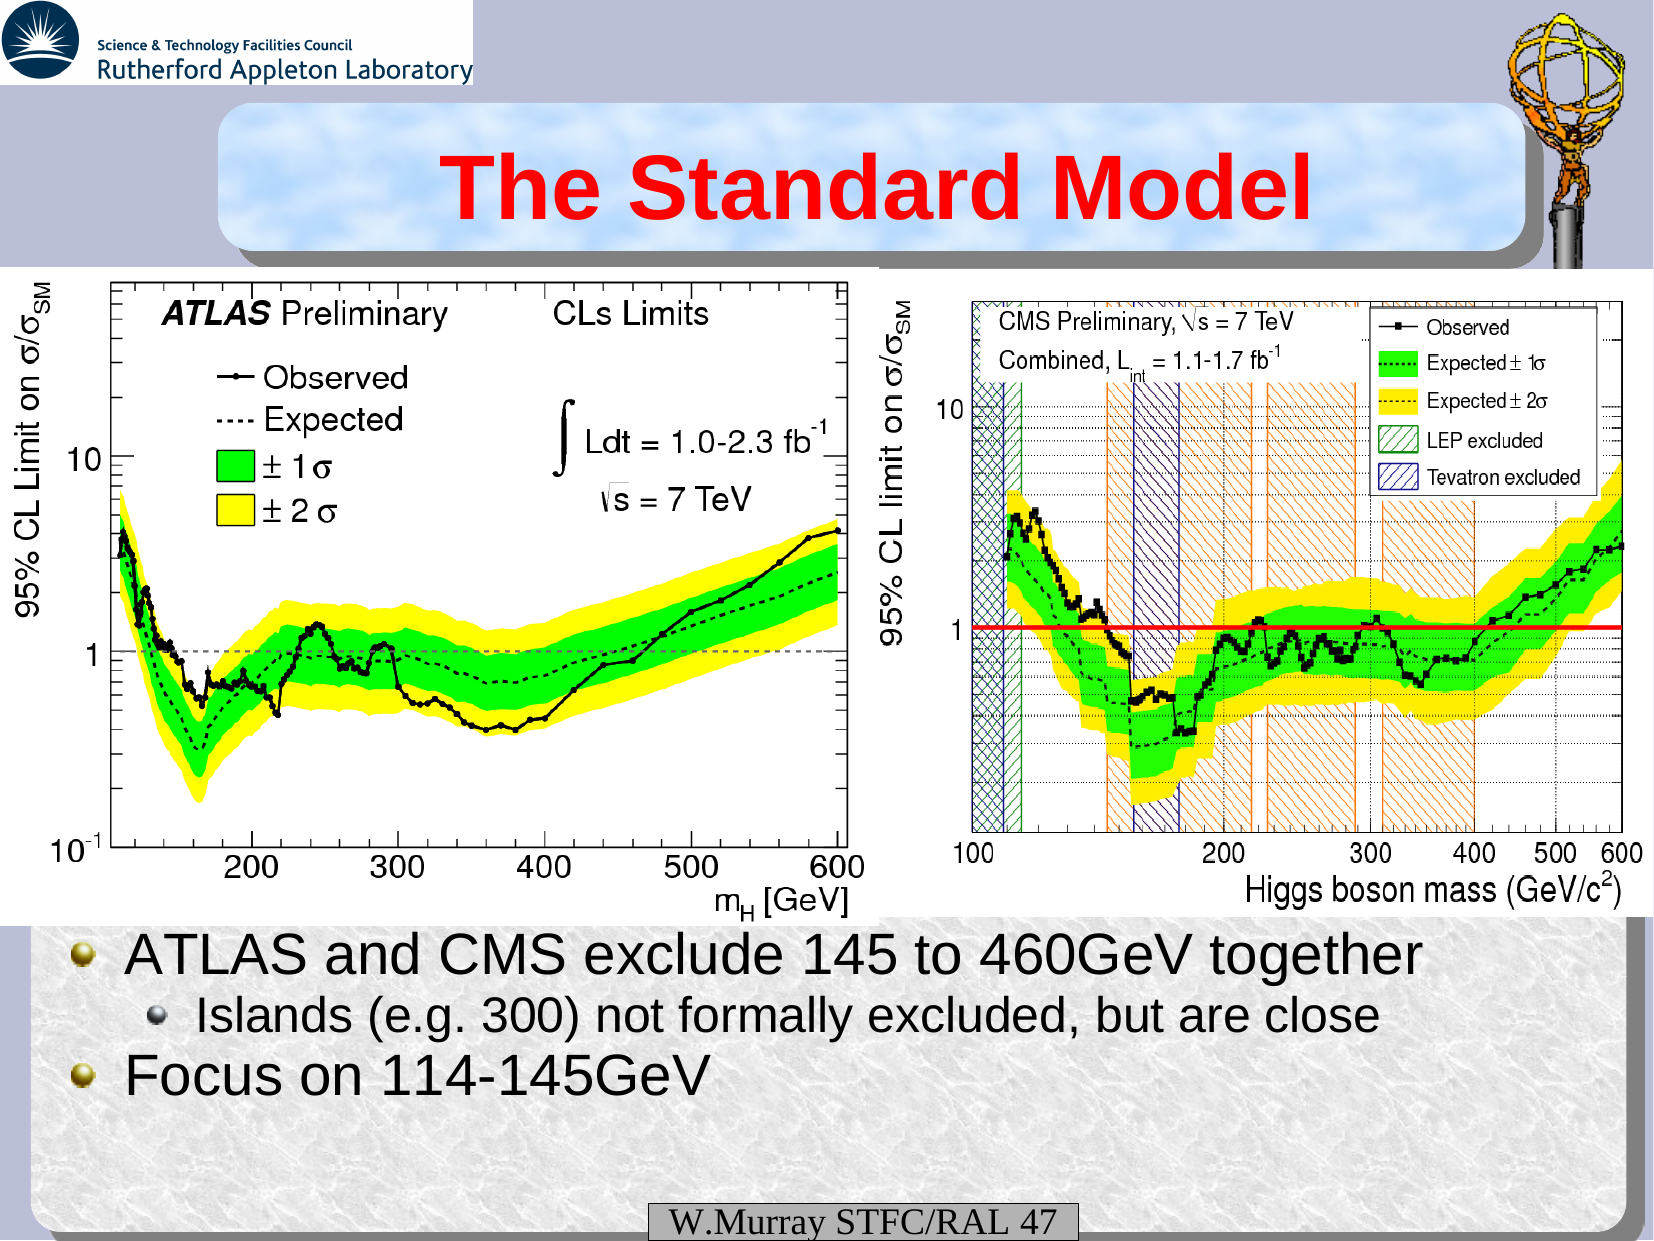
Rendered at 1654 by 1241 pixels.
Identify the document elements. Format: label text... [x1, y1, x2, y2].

list ATLAS and CMS exclude 145 to 460GeV together Islands (e.g. 300) not formally excluded, but are close Focus on 114-145GeV [53, 922, 1588, 1193]
picture [0, 0, 1654, 1232]
title The Standard Model [244, 112, 1512, 263]
picture [0, 0, 473, 85]
